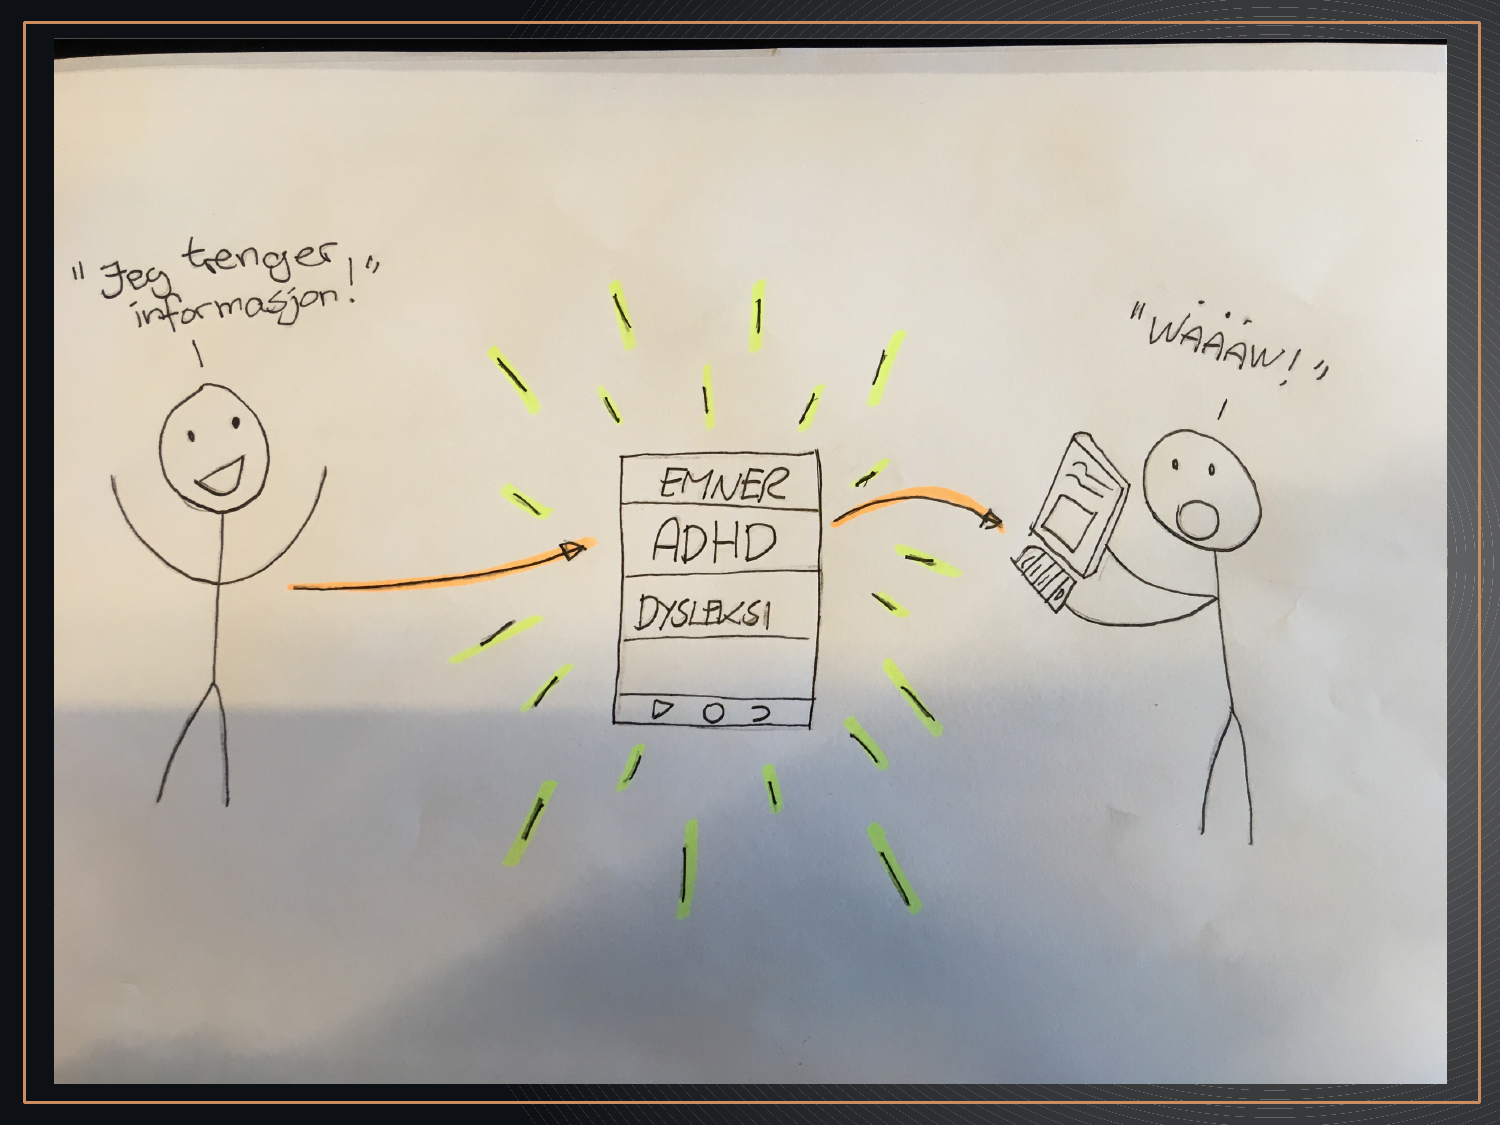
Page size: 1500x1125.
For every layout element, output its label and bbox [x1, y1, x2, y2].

picture [53, 38, 1447, 1084]
